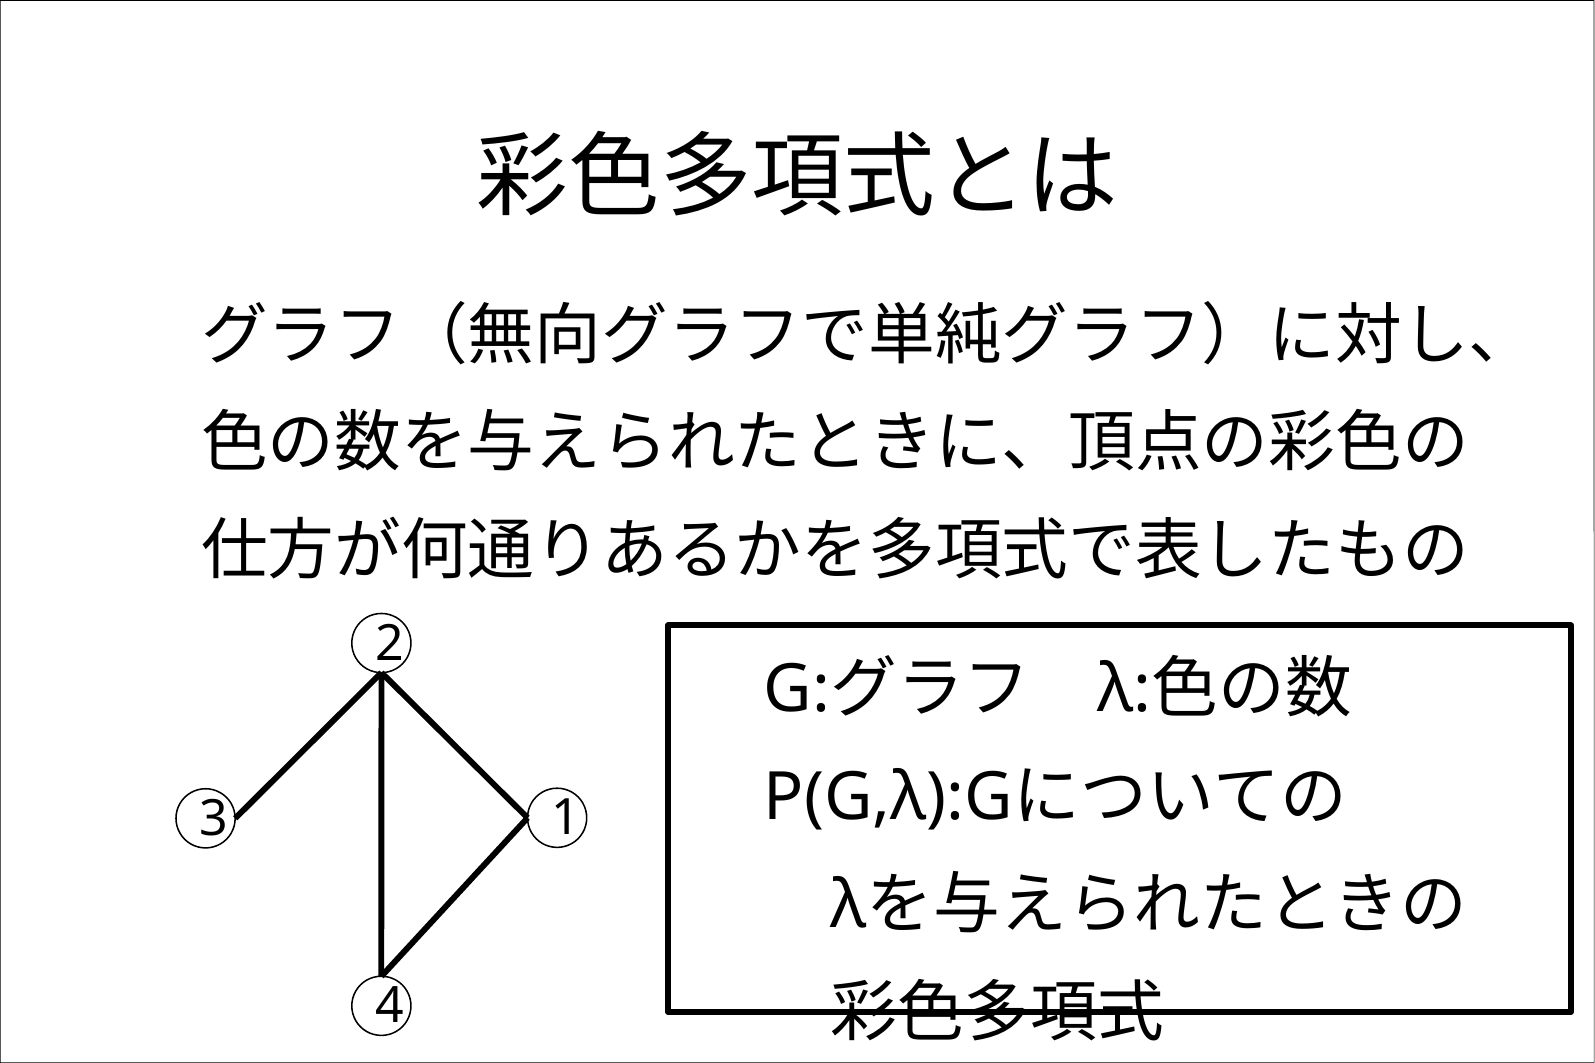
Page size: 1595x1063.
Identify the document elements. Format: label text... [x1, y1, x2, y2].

text_box 彩色多項式とは [117, 77, 1479, 276]
text_box 1 [527, 788, 587, 848]
text_box 3 [175, 788, 236, 848]
text_box 2 [351, 613, 411, 673]
text_box グラフ（無向グラフで単純グラフ）に対し、 色の数を与えられたときに、頂点の彩色の 仕方が何通りあるかを多項式で表したもの [117, 295, 1566, 965]
text_box G:グラフ λ:色の数 P(G,λ):Gについての λを与えられたときの 彩色多項式 [679, 648, 1561, 990]
text_box グラフ（無向グラフで単純グラフ）に対し、 色の数を与えられたときに、頂点の彩色の 仕方が何通りあるかを多項式で表したもの [382, 679, 522, 965]
text_box グラフ（無向グラフで単純グラフ）に対し、 色の数を与えられたときに、頂点の彩色の 仕方が何通りあるかを多項式で表したもの [671, 628, 1566, 965]
text_box 4 [351, 976, 411, 1036]
